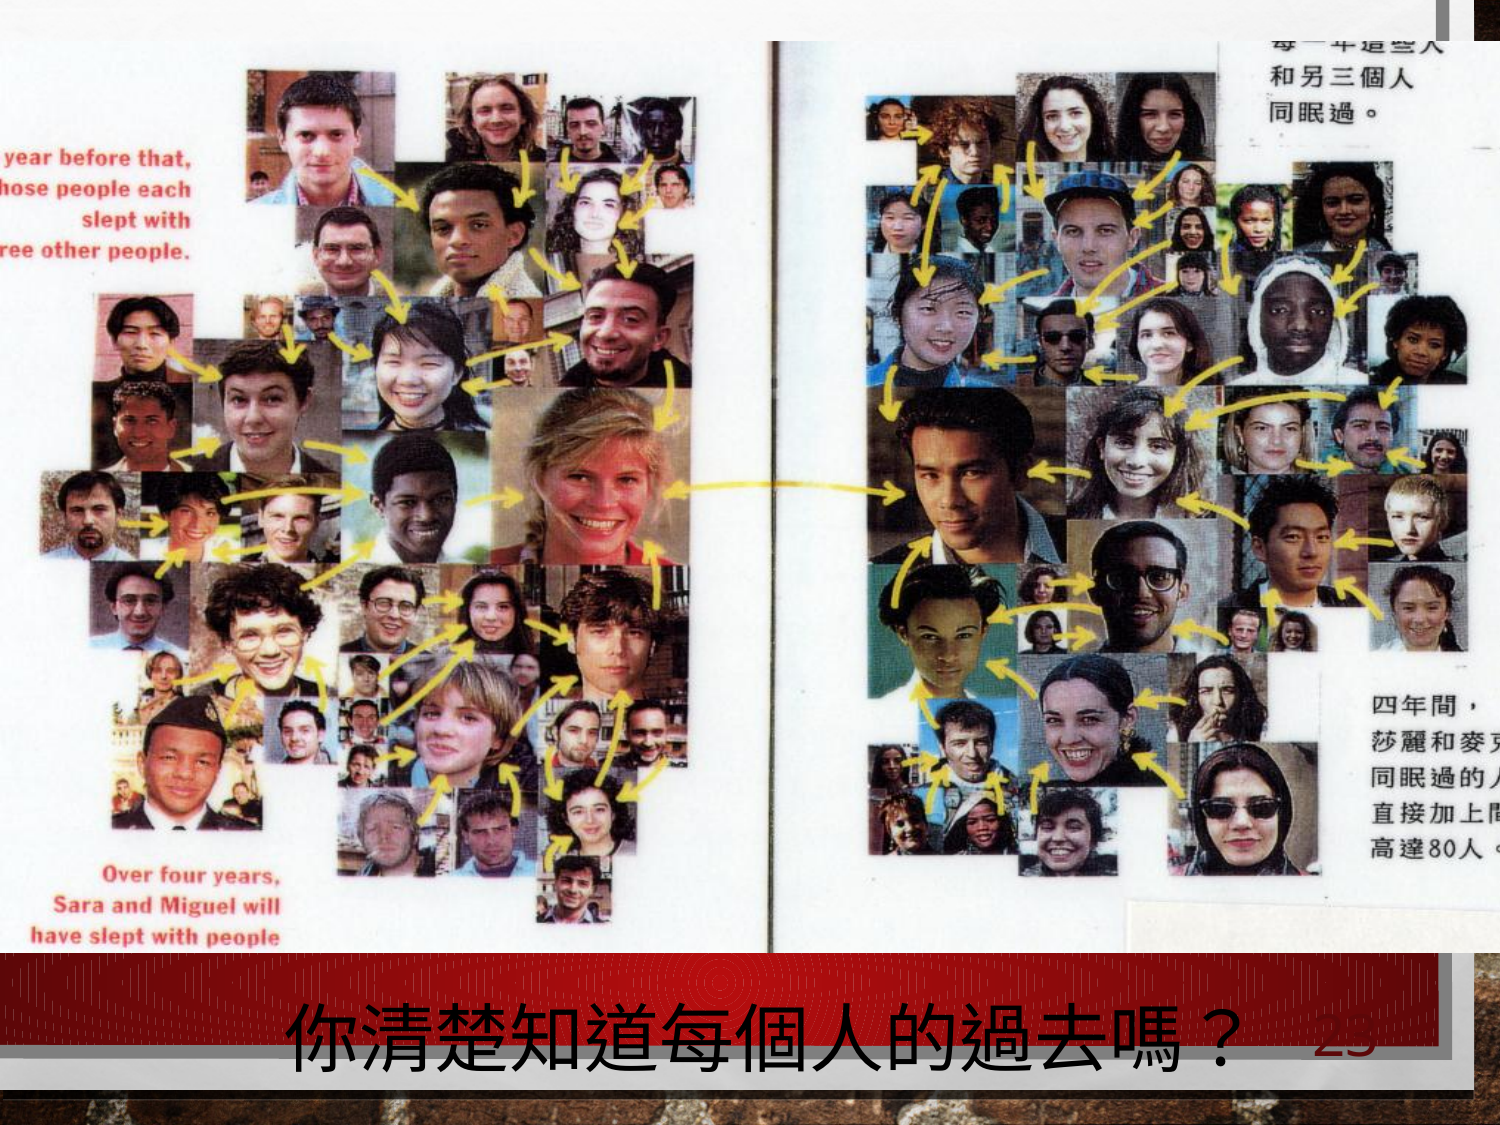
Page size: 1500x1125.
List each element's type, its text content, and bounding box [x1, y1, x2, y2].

picture [0, 41, 1500, 953]
text_box 23 [1189, 990, 1500, 1066]
text_box 你清楚知道每個人的過去嗎？ [269, 984, 1428, 1091]
